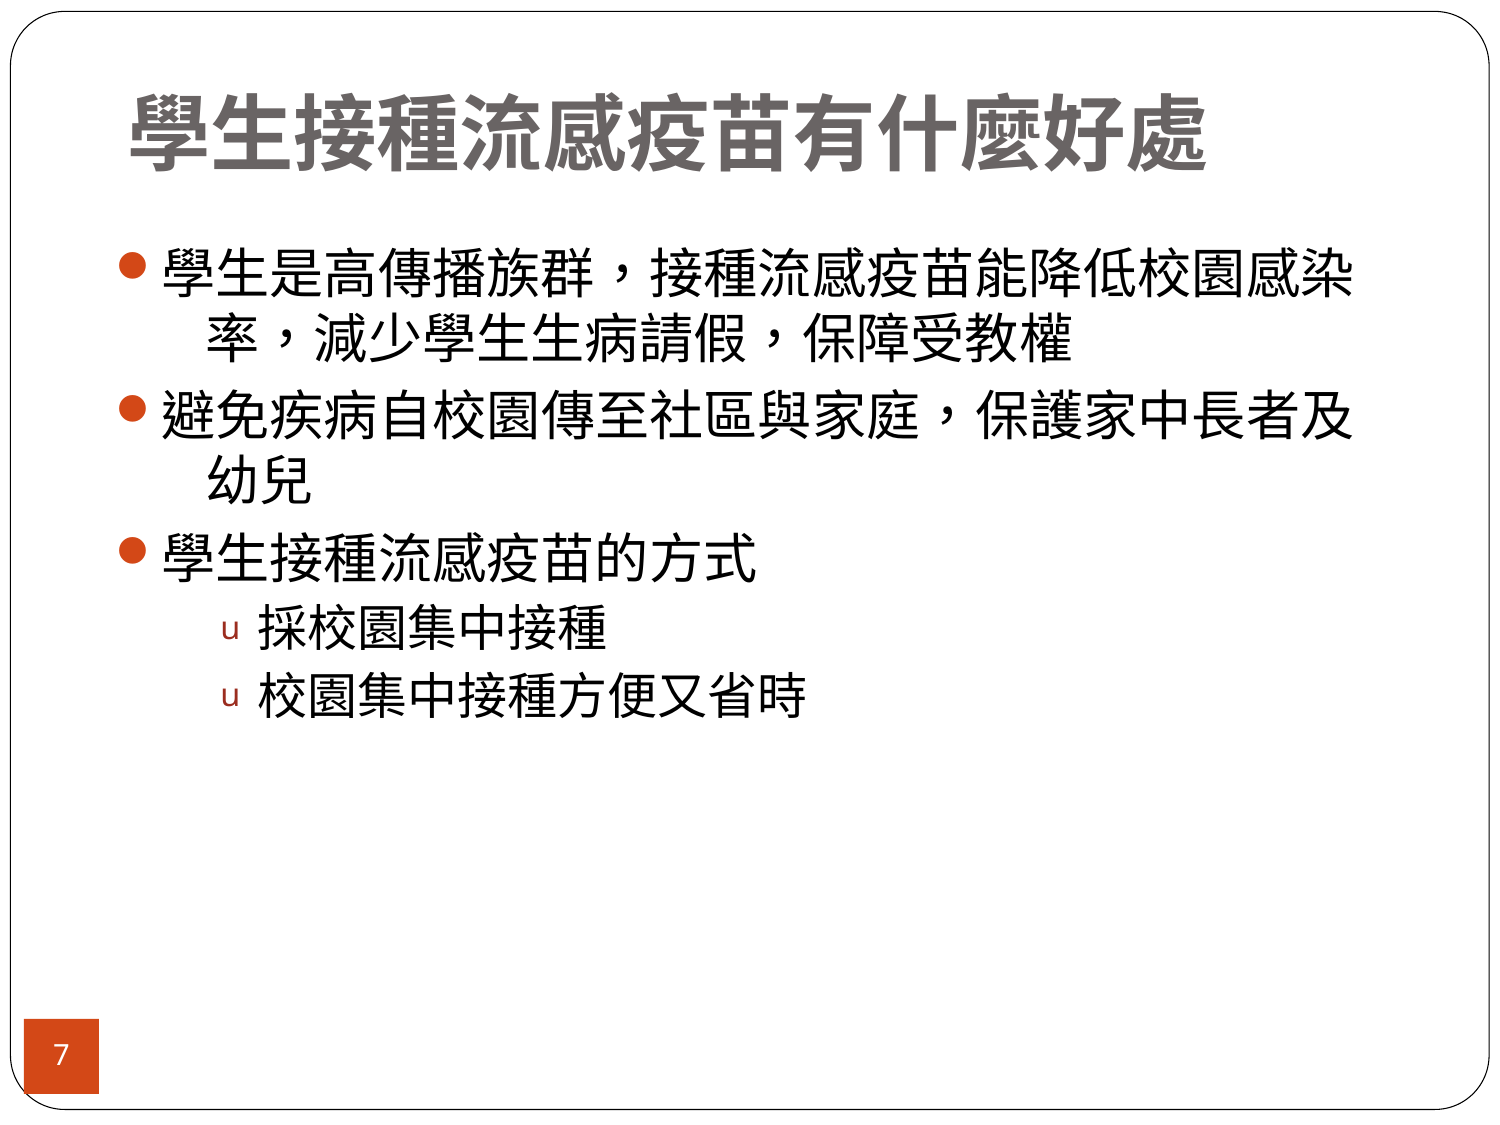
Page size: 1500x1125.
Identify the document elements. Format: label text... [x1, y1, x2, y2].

text_box [23, 1018, 99, 1094]
list 學生是高傳播族群，接種流感疫苗能降低校園感染率，減少學生生病請假，保障受教權 避免疾病自校園傳至社區與家庭，保護家中長者及幼兒 學生接種流感疫苗的方式 採校園集中接種 校園集中接種方便又省時 [100, 231, 1388, 976]
title 學生接種流感疫苗有什麼好處 [112, 30, 1388, 197]
